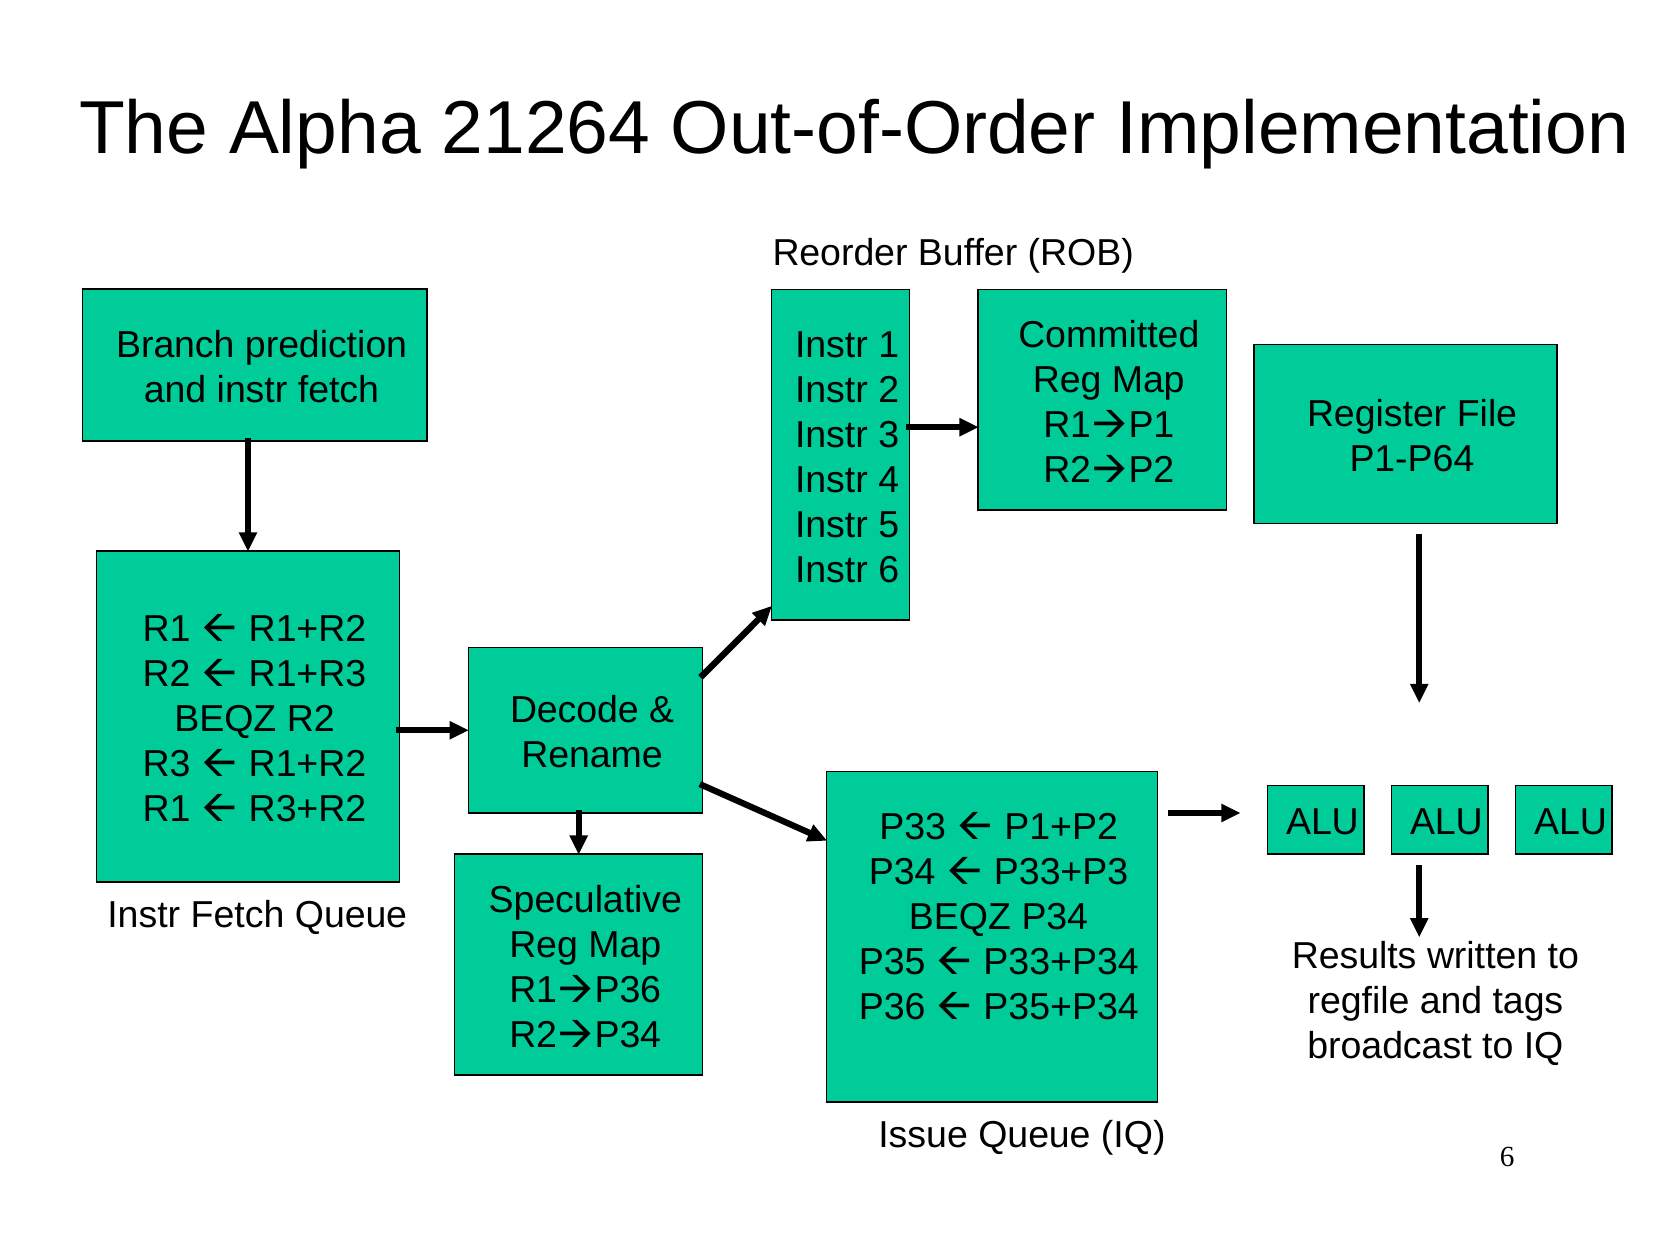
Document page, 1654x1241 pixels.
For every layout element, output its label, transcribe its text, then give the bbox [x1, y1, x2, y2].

text_box Reorder Buffer (ROB) [744, 220, 1149, 281]
text_box The Alpha 21264 Out-of-Order Implementation [64, 71, 1646, 177]
text_box ALU [1515, 785, 1613, 855]
text_box P33  P1+P2 P34  P33+P3 BEQZ P34 P35  P33+P34 P36  P35+P34 [826, 771, 1158, 1103]
text_box <number> [1184, 1129, 1530, 1213]
text_box Speculative Reg Map R1P36 R2P34 [454, 854, 703, 1075]
text_box Register File P1-P64 [1253, 344, 1557, 524]
text_box Decode & Rename [468, 647, 703, 813]
text_box ALU [1391, 785, 1489, 855]
text_box R1  R1+R2 R2  R1+R3 BEQZ R2 R3  R1+R2 R1  R3+R2 [96, 551, 400, 881]
text_box Branch prediction and instr fetch [82, 289, 428, 441]
text_box Committed Reg Map R1P1 R2P2 [978, 289, 1227, 510]
text_box Instr 1 Instr 2 Instr 3 Instr 4 Instr 5 Instr 6 [771, 289, 910, 621]
text_box Issue Queue (IQ) [850, 1102, 1181, 1163]
text_box Results written to regfile and tags broadcast to IQ [1263, 923, 1595, 1074]
text_box ALU [1267, 785, 1365, 855]
text_box Instr Fetch Queue [79, 881, 423, 943]
